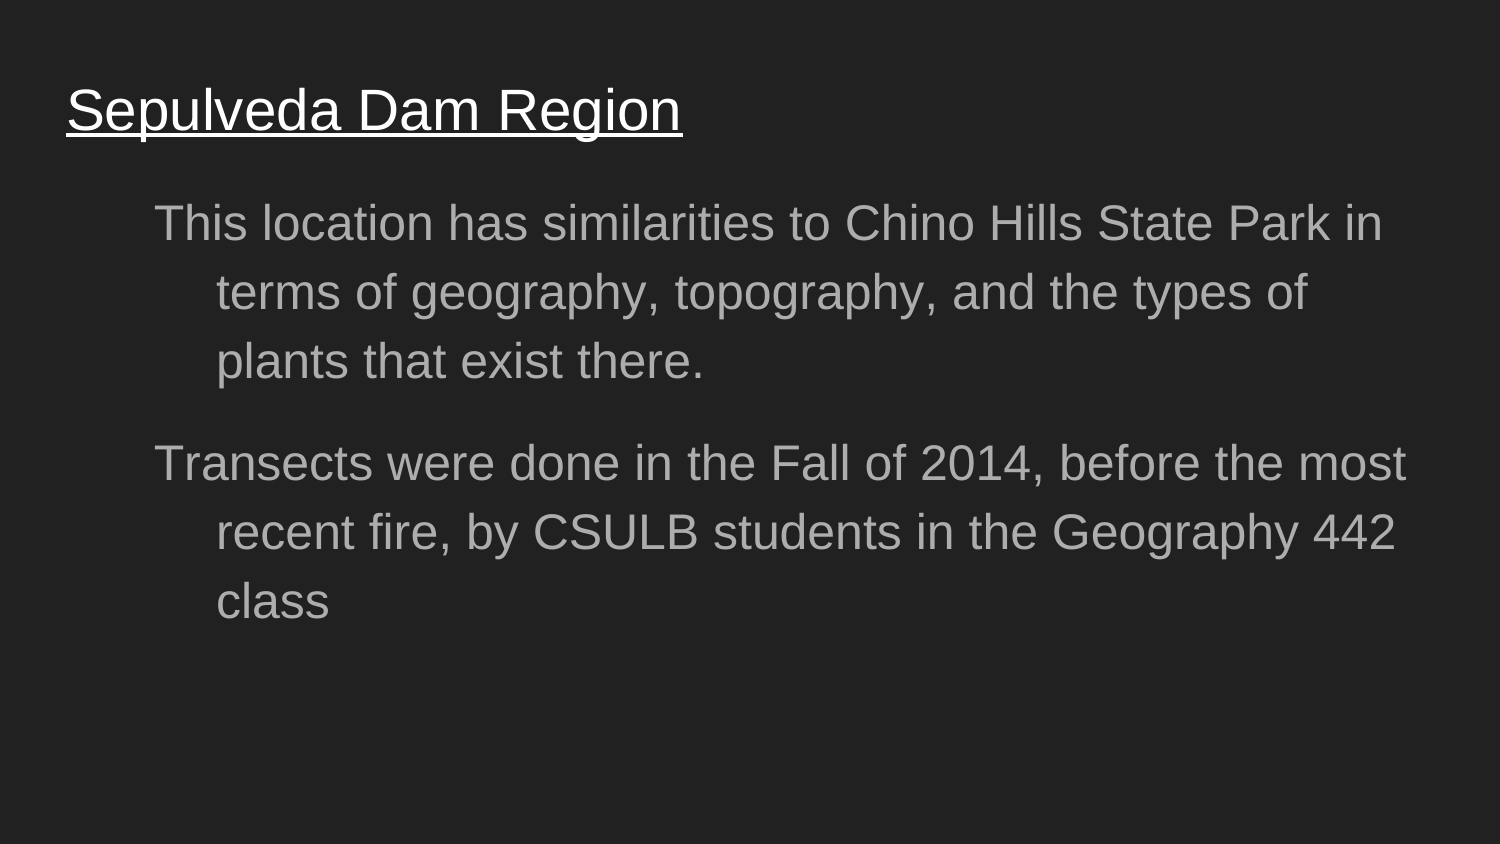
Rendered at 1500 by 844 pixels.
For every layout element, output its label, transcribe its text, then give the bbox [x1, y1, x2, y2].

title Sepulveda Dam Region [51, 56, 1449, 150]
list This location has similarities to Chino Hills State Park in terms of geography, topography, and the types of plants that exist there. Transects were done in the Fall of 2014, before the most recent fire, by CSULB students in the Geography 442 class [51, 166, 1449, 750]
